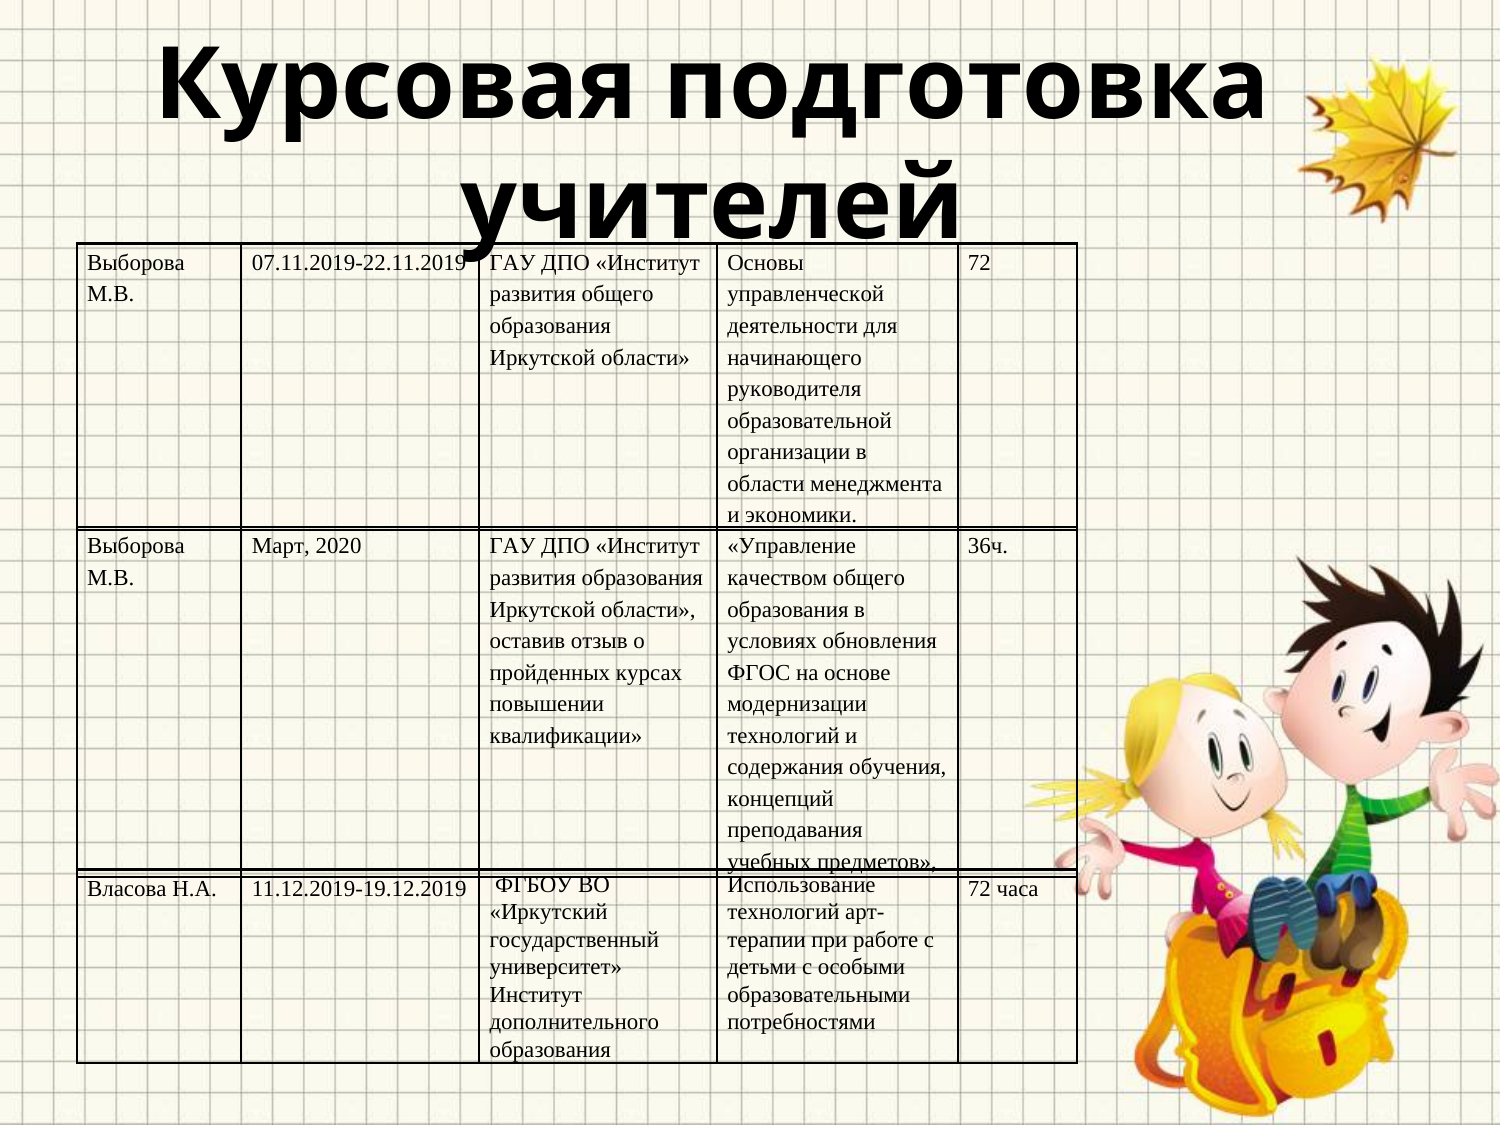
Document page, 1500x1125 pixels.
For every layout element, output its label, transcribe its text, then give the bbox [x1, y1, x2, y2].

picture [0, 0, 1500, 1125]
title Курсовая подготовка учителей [0, 45, 1426, 233]
text_box Выборова М.В. [78, 528, 240, 876]
text_box Использование технологий арт-терапии при работе с детьми с особыми образовательными потребностями [718, 878, 957, 1062]
text_box ГАУ ДПО «Институт развития образования Иркутской области», оставив отзыв о пройденных курсах повышении квалификации» [480, 528, 716, 876]
text_box 72 [959, 245, 1076, 526]
text_box ГАУ ДПО «Институт развития общего образования Иркутской области» [480, 245, 716, 526]
text_box 36ч. [959, 528, 1076, 876]
text_box Март, 2020 [242, 528, 478, 876]
text_box Основы управленческой деятельности для начинающего руководителя образовательной организации в области менеджмента и экономики. [718, 245, 957, 526]
text_box 11.12.2019-19.12.2019 [242, 878, 478, 1062]
text_box «Управление качеством общего образования в условиях обновления ФГОС на основе модернизации технологий и содержания обучения, концепций преподавания учебных предметов», [718, 528, 957, 876]
text_box Выборова М.В. [78, 245, 240, 526]
text_box ФГБОУ ВО «Иркутский государственный университет» Институт дополнительного образования [480, 878, 716, 1062]
text_box 07.11.2019-22.11.2019 [242, 245, 478, 526]
text_box 72 часа [959, 878, 1076, 1062]
text_box Власова Н.А. [78, 878, 240, 1062]
